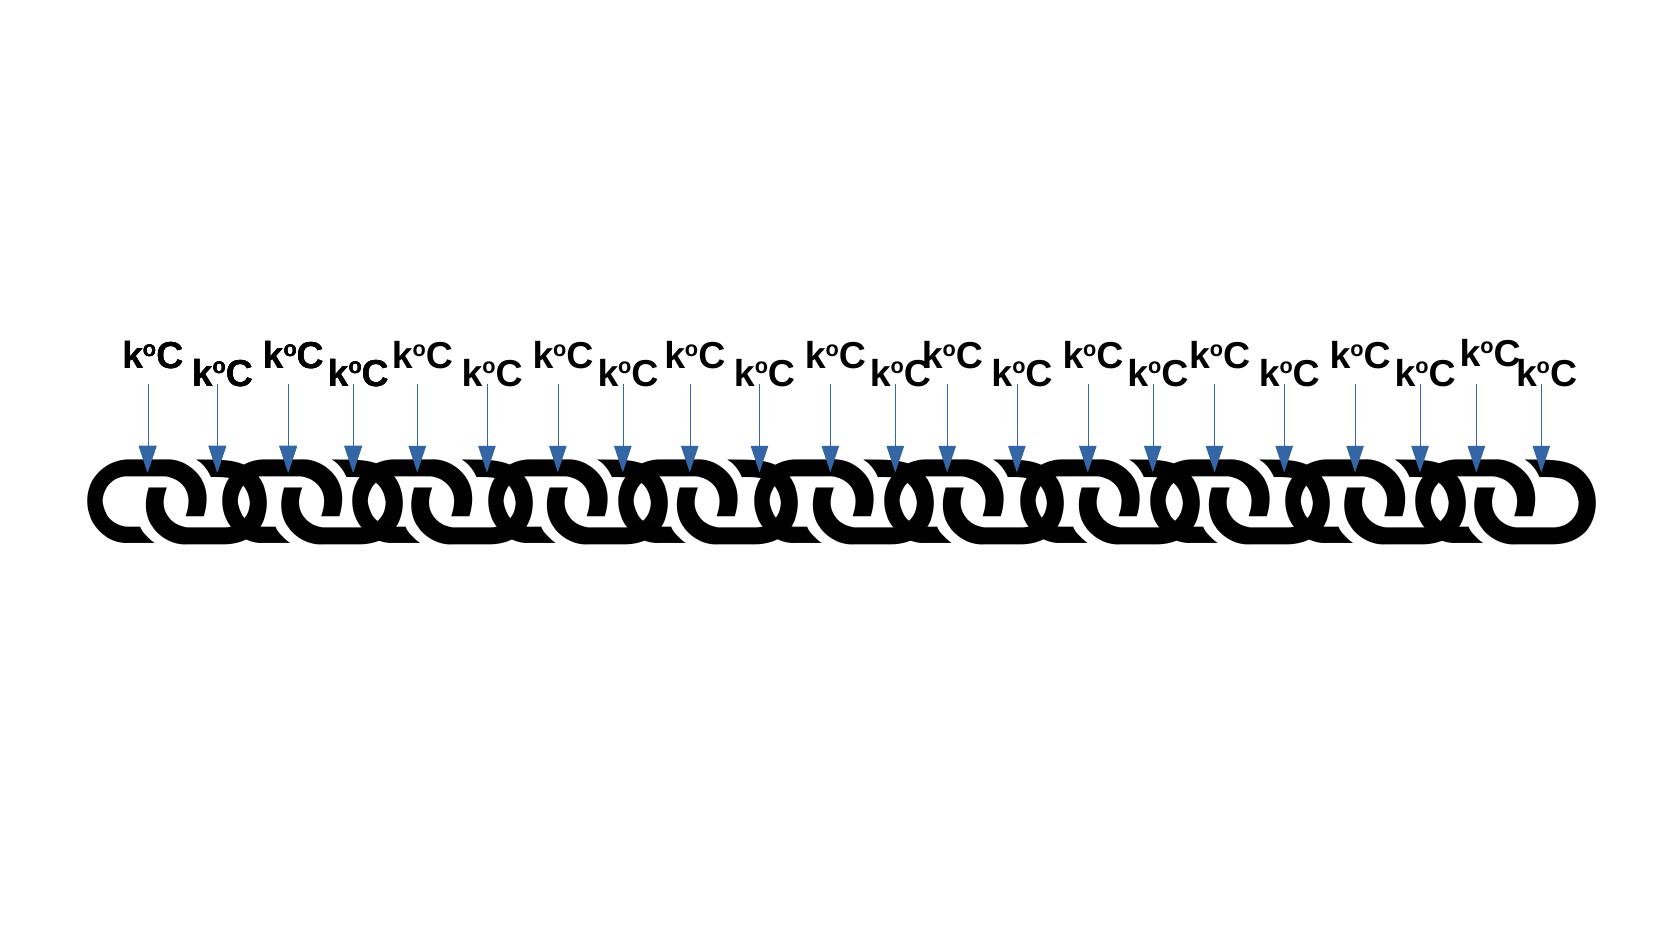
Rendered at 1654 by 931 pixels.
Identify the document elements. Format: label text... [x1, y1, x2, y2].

text_box koC [1244, 344, 1335, 402]
text_box koC [107, 327, 199, 384]
text_box koC [855, 344, 946, 402]
text_box koC [446, 344, 538, 402]
text_box koC [1047, 327, 1139, 384]
text_box koC [248, 327, 339, 384]
text_box koC [517, 327, 609, 384]
text_box koC [377, 327, 468, 384]
text_box koC [649, 327, 741, 384]
text_box koC [1112, 344, 1204, 402]
text_box koC [177, 344, 268, 402]
text_box koC [312, 344, 404, 402]
text_box koC [719, 344, 810, 402]
picture [59, 383, 1625, 621]
text_box koC [1174, 327, 1265, 384]
text_box koC [976, 344, 1068, 402]
text_box koC [1314, 327, 1406, 384]
text_box koC [1501, 344, 1592, 402]
text_box koC [790, 327, 881, 384]
text_box koC [1444, 324, 1536, 382]
text_box koC [1379, 344, 1471, 402]
text_box koC [582, 344, 674, 402]
text_box koC [907, 327, 998, 384]
